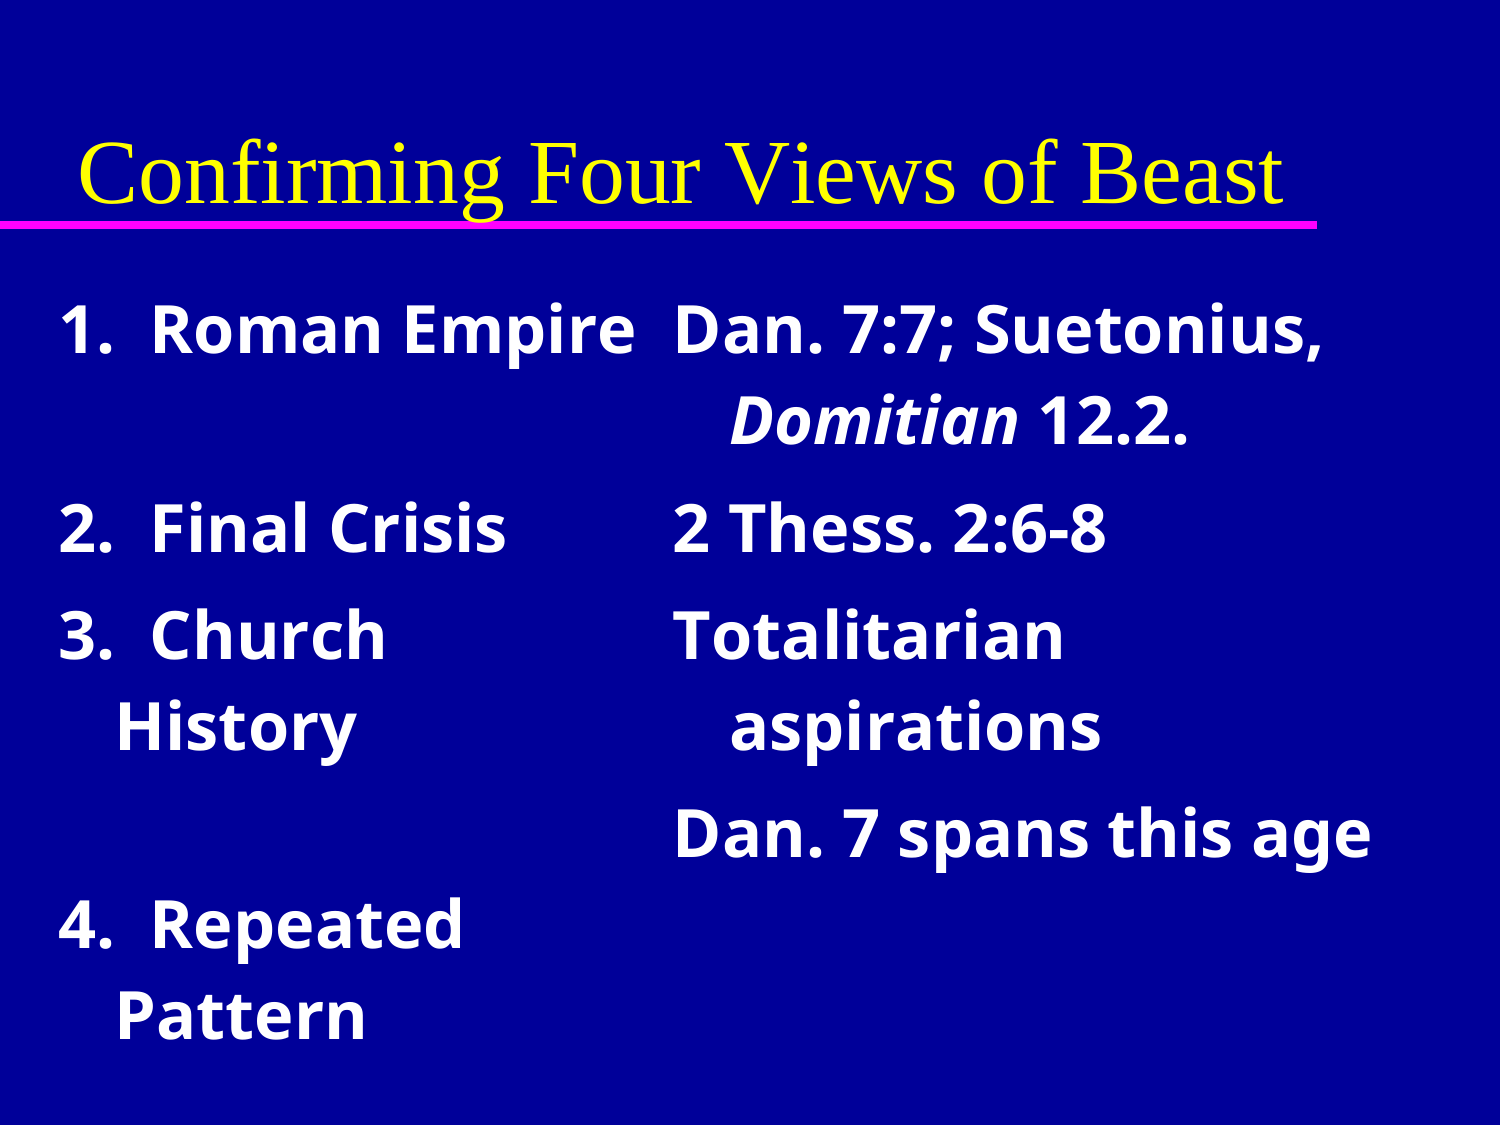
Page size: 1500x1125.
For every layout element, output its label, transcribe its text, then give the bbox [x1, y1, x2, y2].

list 1. Roman Empire 2. Final Crisis 3. Church History 4. Repeated Pattern [43, 275, 663, 951]
list Dan. 7:7; Suetonius, Domitian 12.2. 2 Thess. 2:6-8 Totalitarian aspirations Dan. 7 spans this age [663, 275, 1444, 951]
title Confirming Four Views of Beast [62, 49, 1338, 231]
